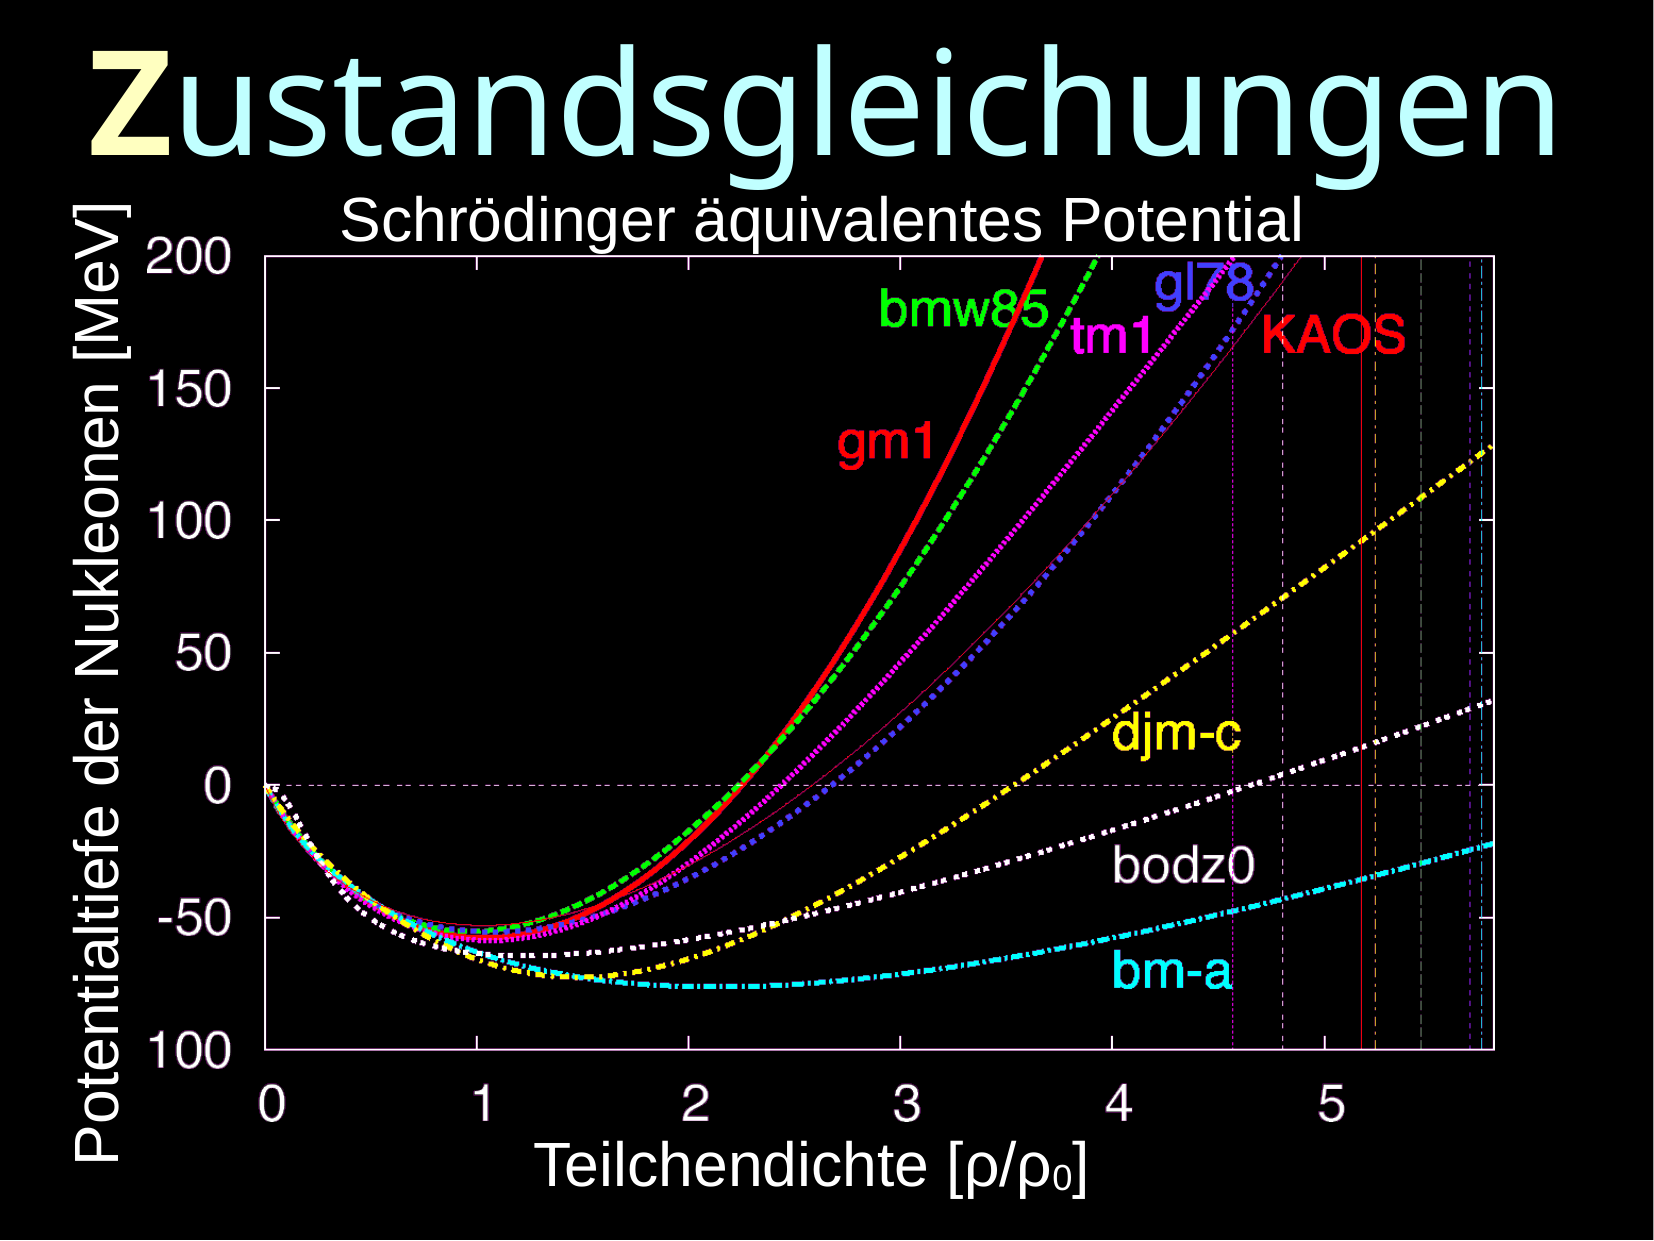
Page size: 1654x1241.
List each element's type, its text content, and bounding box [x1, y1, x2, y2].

text_box Teilchendichte [ρ/ρ0] [518, 1122, 1123, 1227]
text_box Schrödinger äquivalentes Potential [324, 177, 1338, 270]
text_box Potentialtiefe der Nukleonen [MeV] [54, 186, 148, 1182]
picture [148, 236, 1495, 1123]
title Zustandsgleichungen [82, 17, 1571, 180]
